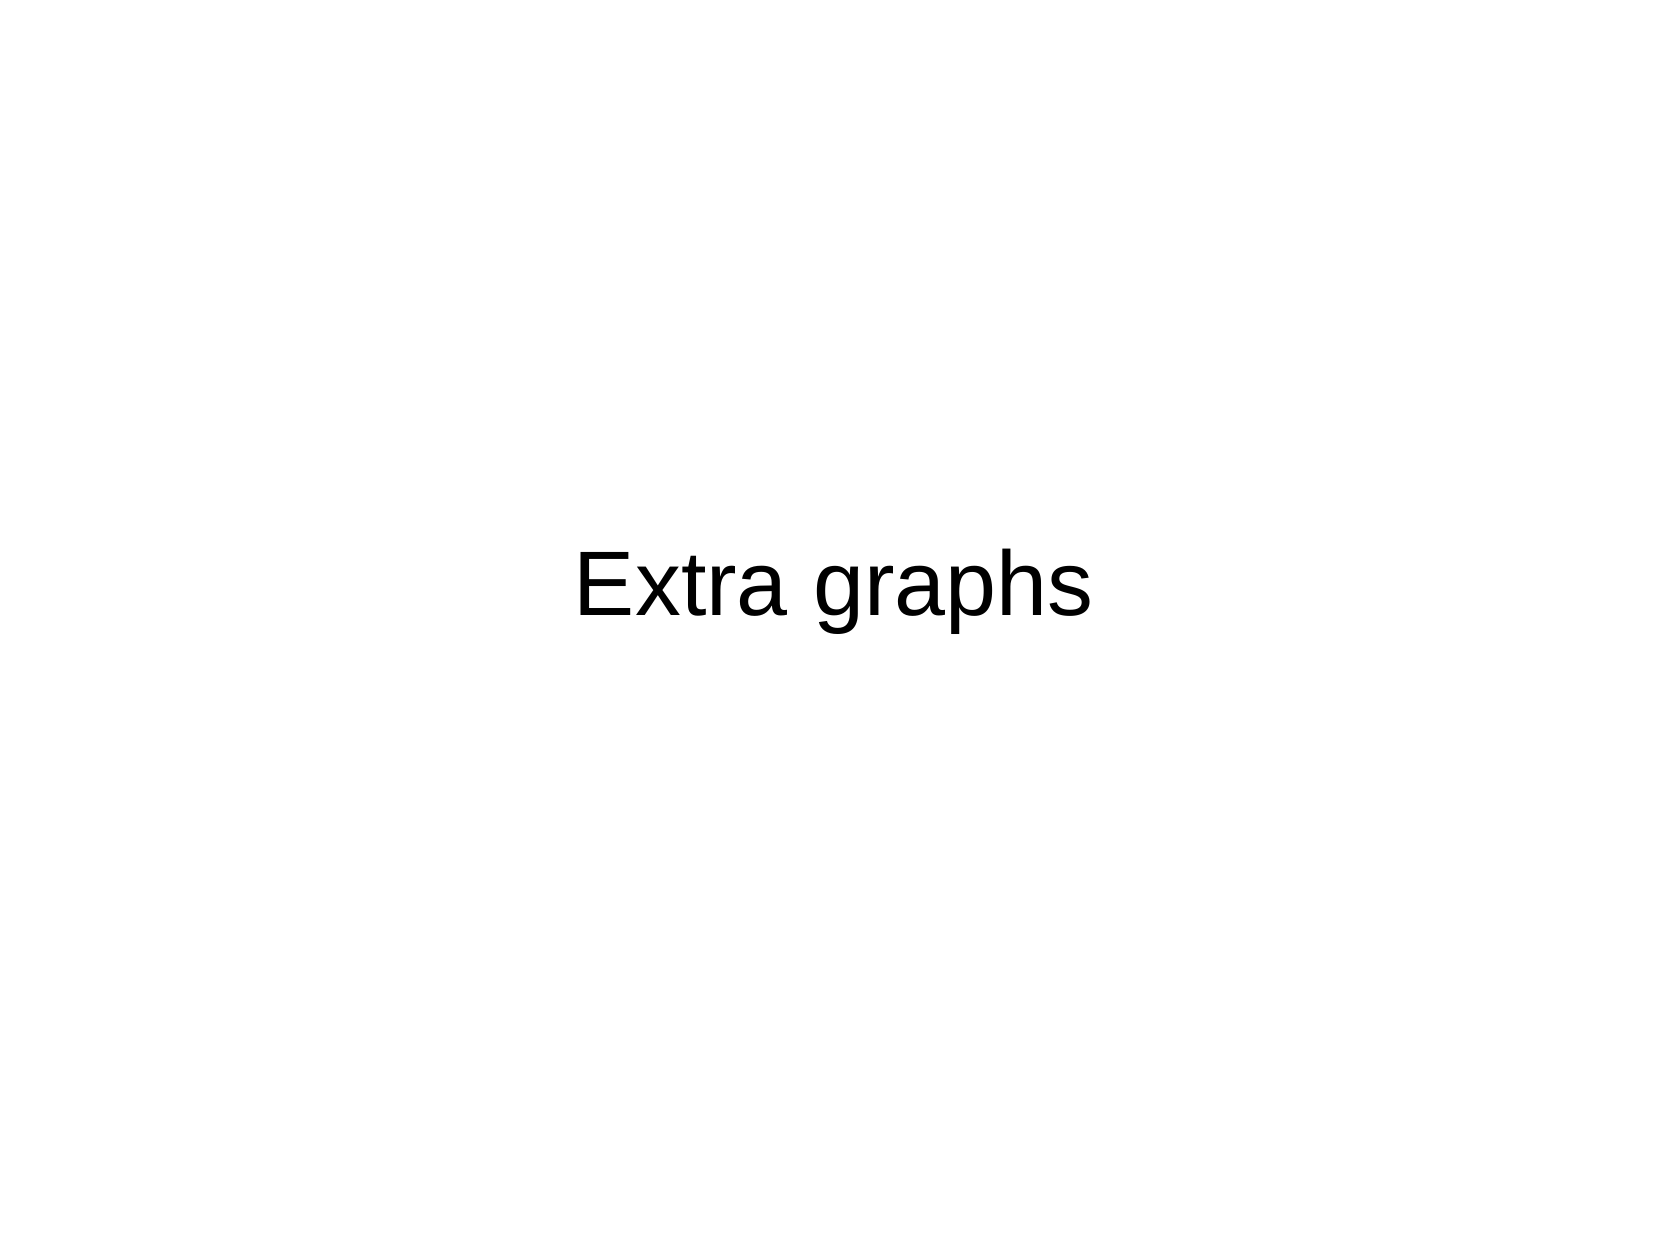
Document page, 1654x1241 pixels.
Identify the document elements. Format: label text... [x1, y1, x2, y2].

title Extra graphs [90, 480, 1579, 688]
